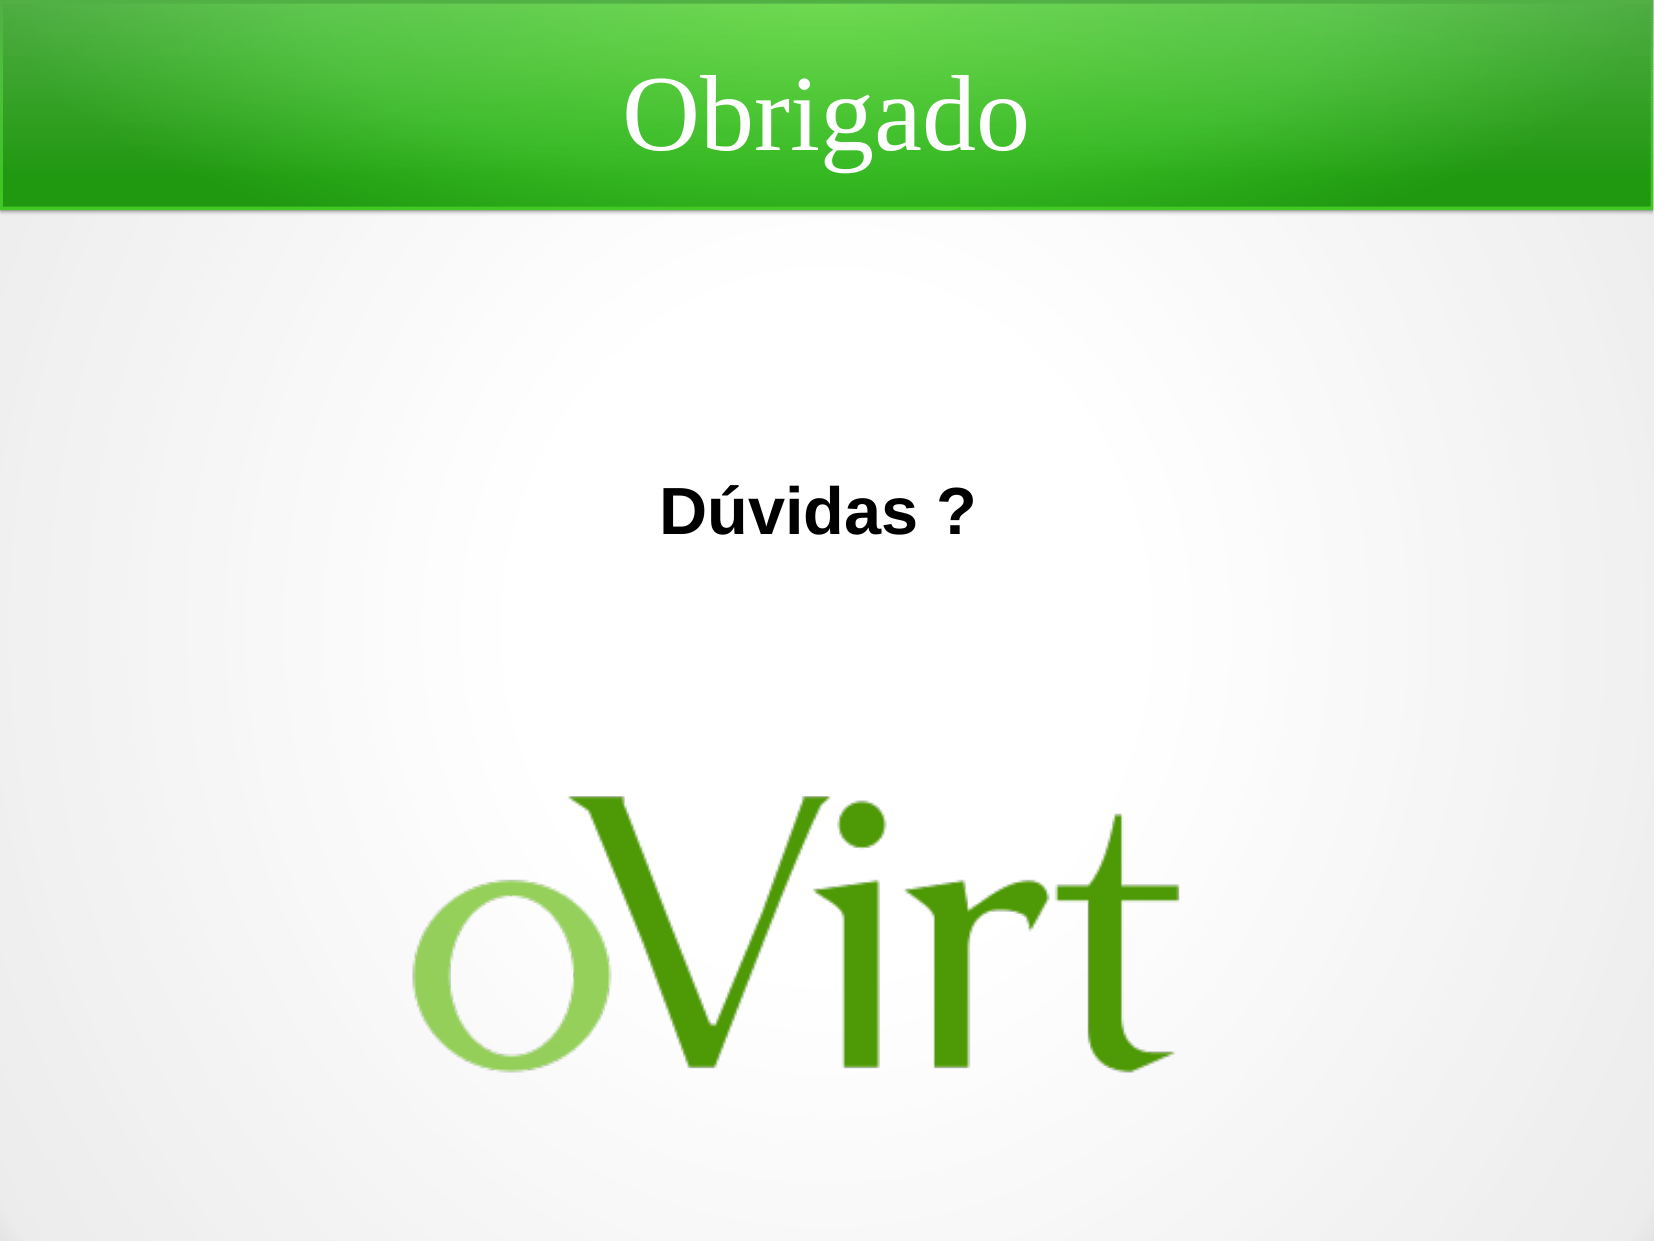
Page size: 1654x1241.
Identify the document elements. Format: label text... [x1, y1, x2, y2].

picture [363, 729, 1243, 1121]
text_box Dúvidas ? [644, 429, 1009, 519]
title Obrigado [82, 49, 1571, 179]
